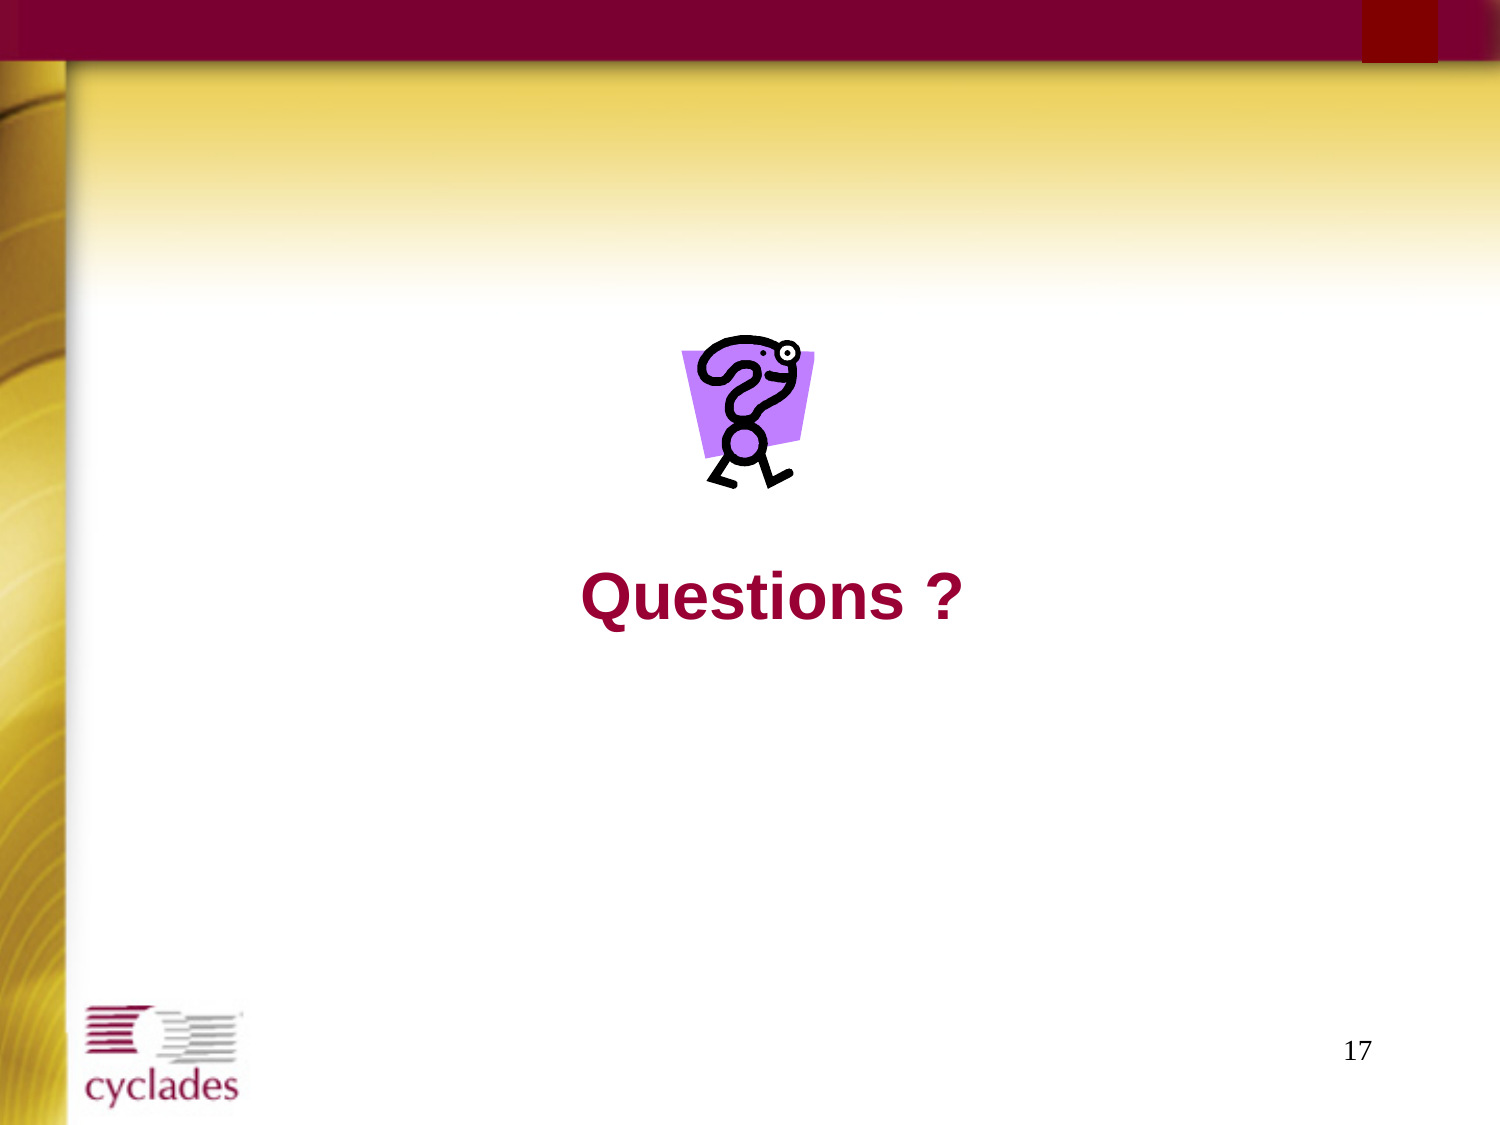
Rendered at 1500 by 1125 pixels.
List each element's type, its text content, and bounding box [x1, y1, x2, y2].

title Questions ? [135, 500, 1411, 688]
picture [0, 0, 1500, 1125]
chart [681, 335, 815, 490]
